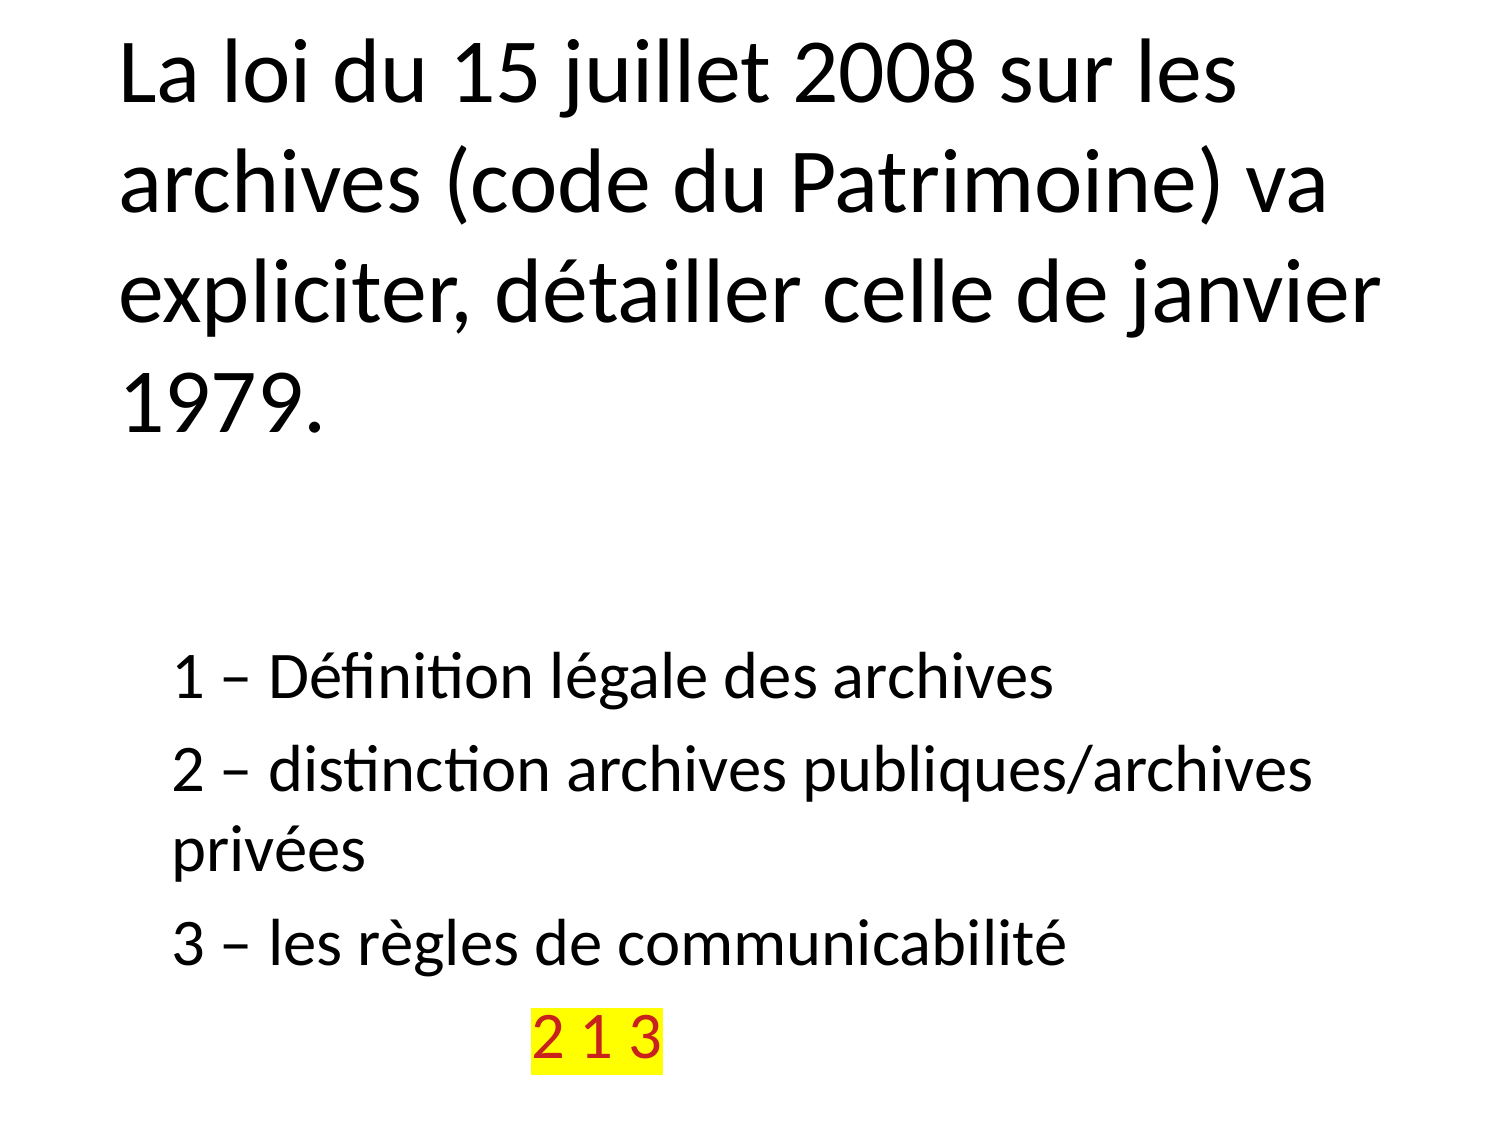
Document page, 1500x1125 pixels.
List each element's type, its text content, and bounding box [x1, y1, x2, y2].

title La loi du 15 juillet 2008 sur les archives (code du Patrimoine) va expliciter, détailler celle de janvier 1979. [118, 118, 1393, 384]
subtitle 1 – Définition légale des archives 2 – distinction archives publiques/archives privées 3 – les règles de communicabilité 2 1 3 [171, 295, 1388, 1063]
